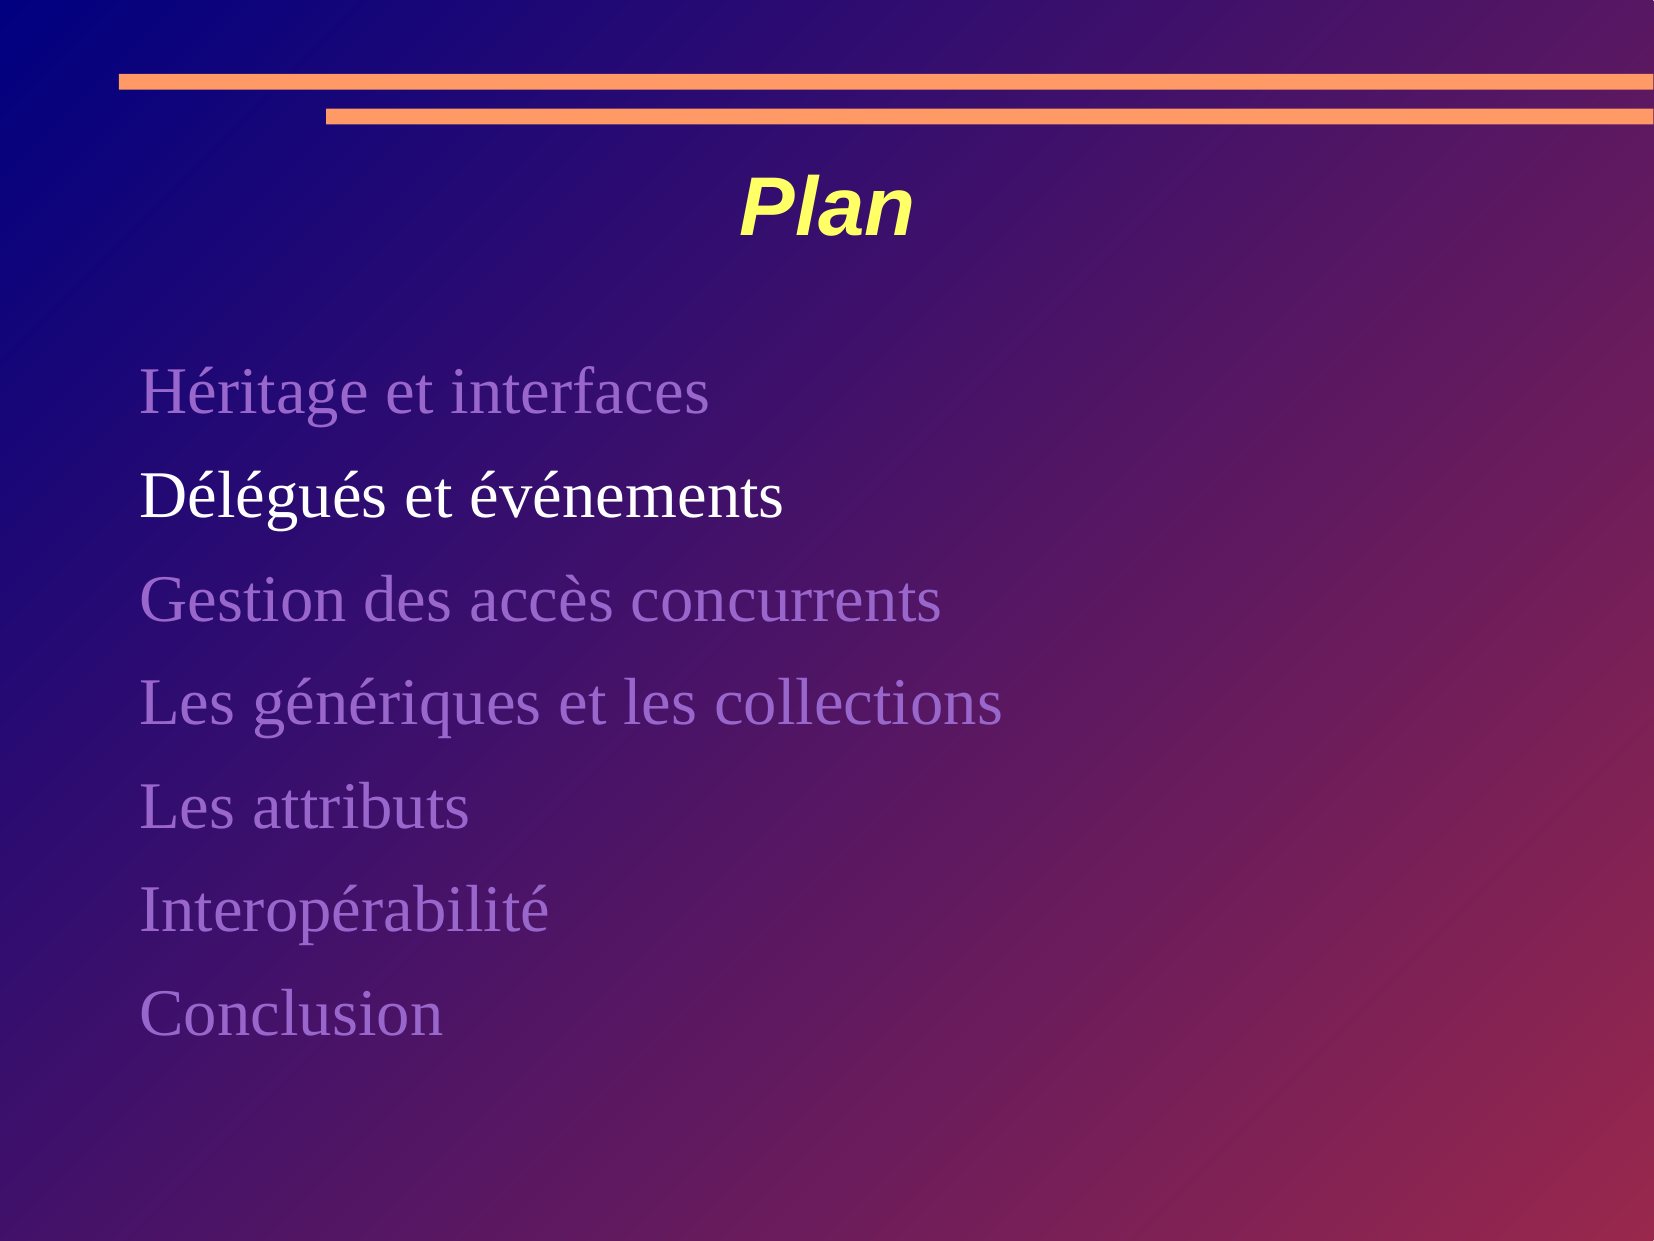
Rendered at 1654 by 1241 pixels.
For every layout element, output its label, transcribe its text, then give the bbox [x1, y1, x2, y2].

list Héritage et interfaces Délégués et événements Gestion des accès concurrents Les génériques et les collections Les attributs Interopérabilité Conclusion [121, 354, 1534, 1051]
title Plan [121, 102, 1534, 311]
